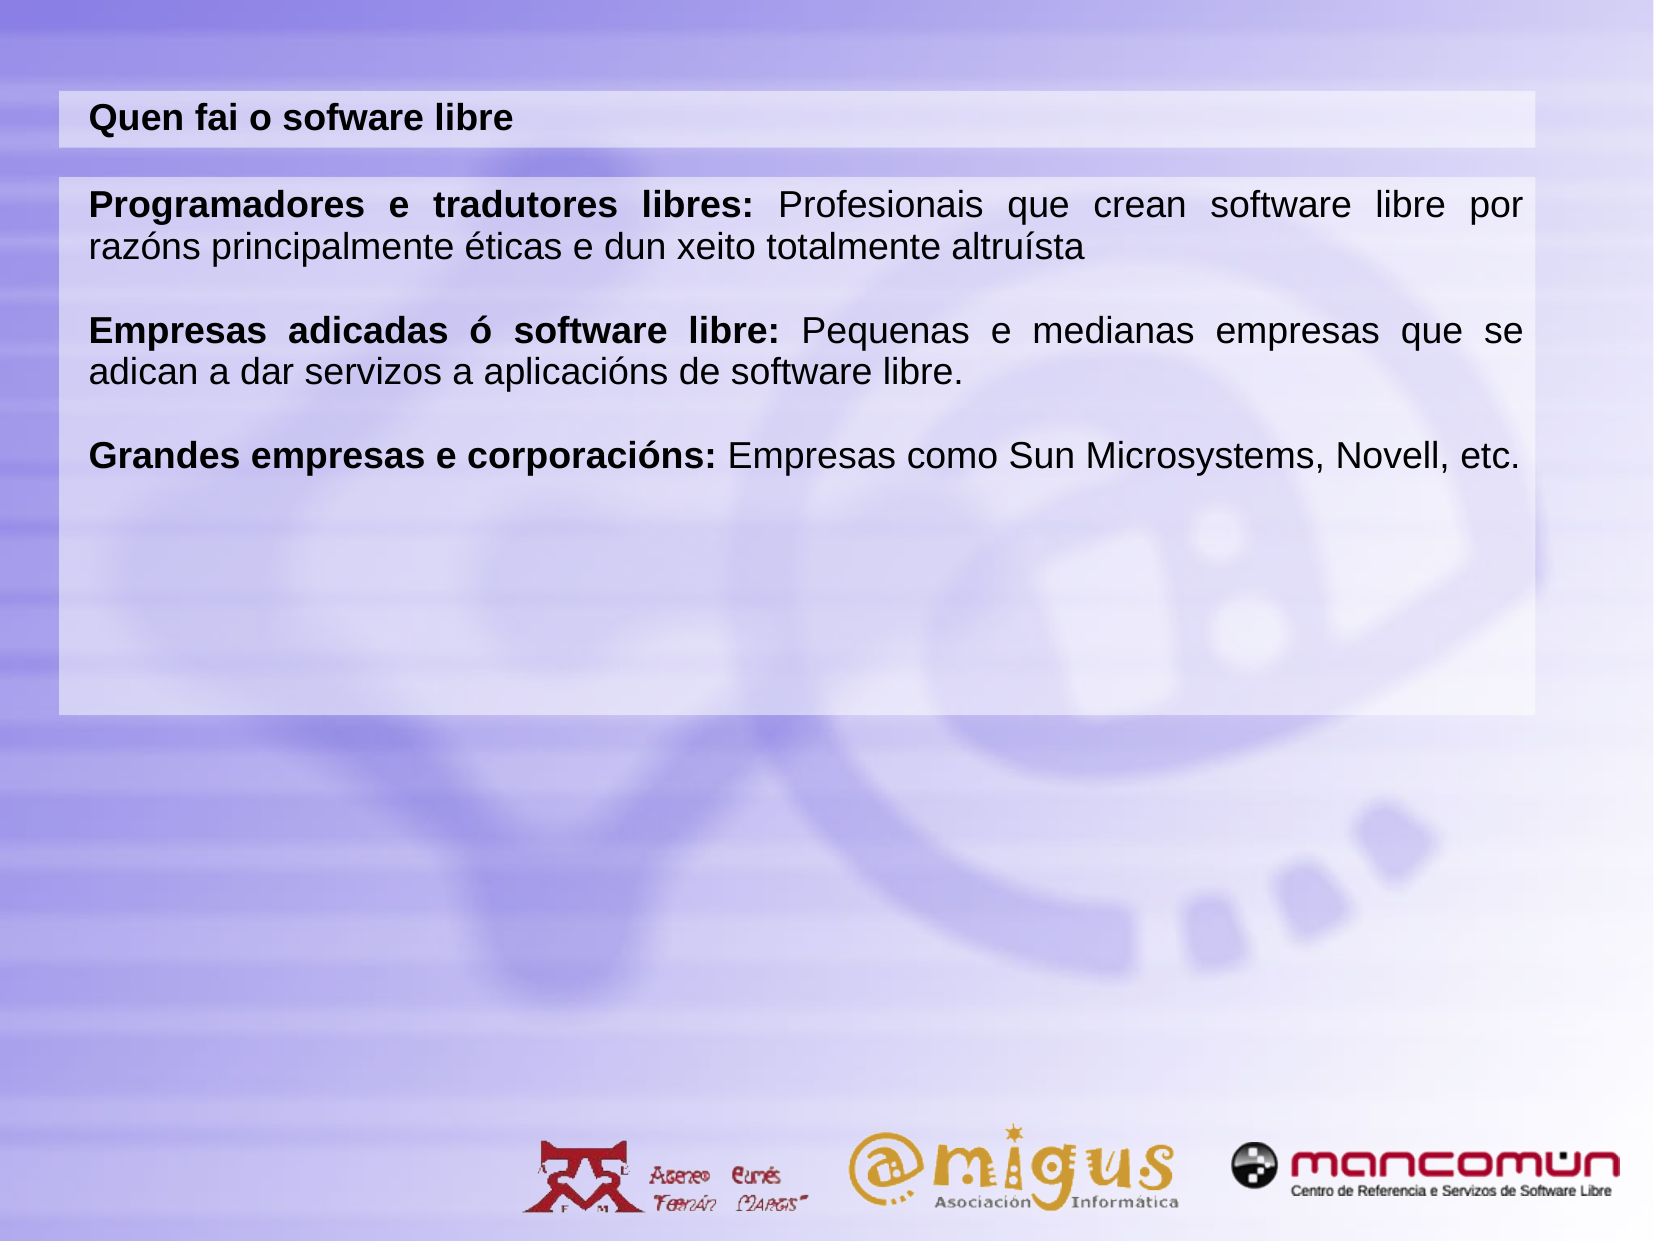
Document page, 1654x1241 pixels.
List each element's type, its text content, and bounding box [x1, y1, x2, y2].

picture [0, 0, 1654, 1241]
text_box Programadores e tradutores libres: Profesionais que crean software libre por razóns principalmente éticas e dun xeito totalmente altruísta Empresas adicadas ó software libre: Pequenas e medianas empresas que se adican a dar servizos a aplicacións de software libre. Grandes empresas e corporacións: Empresas como Sun Microsystems, Novell, etc. [59, 177, 1536, 716]
text_box Quen fai o sofware libre [59, 90, 1536, 148]
